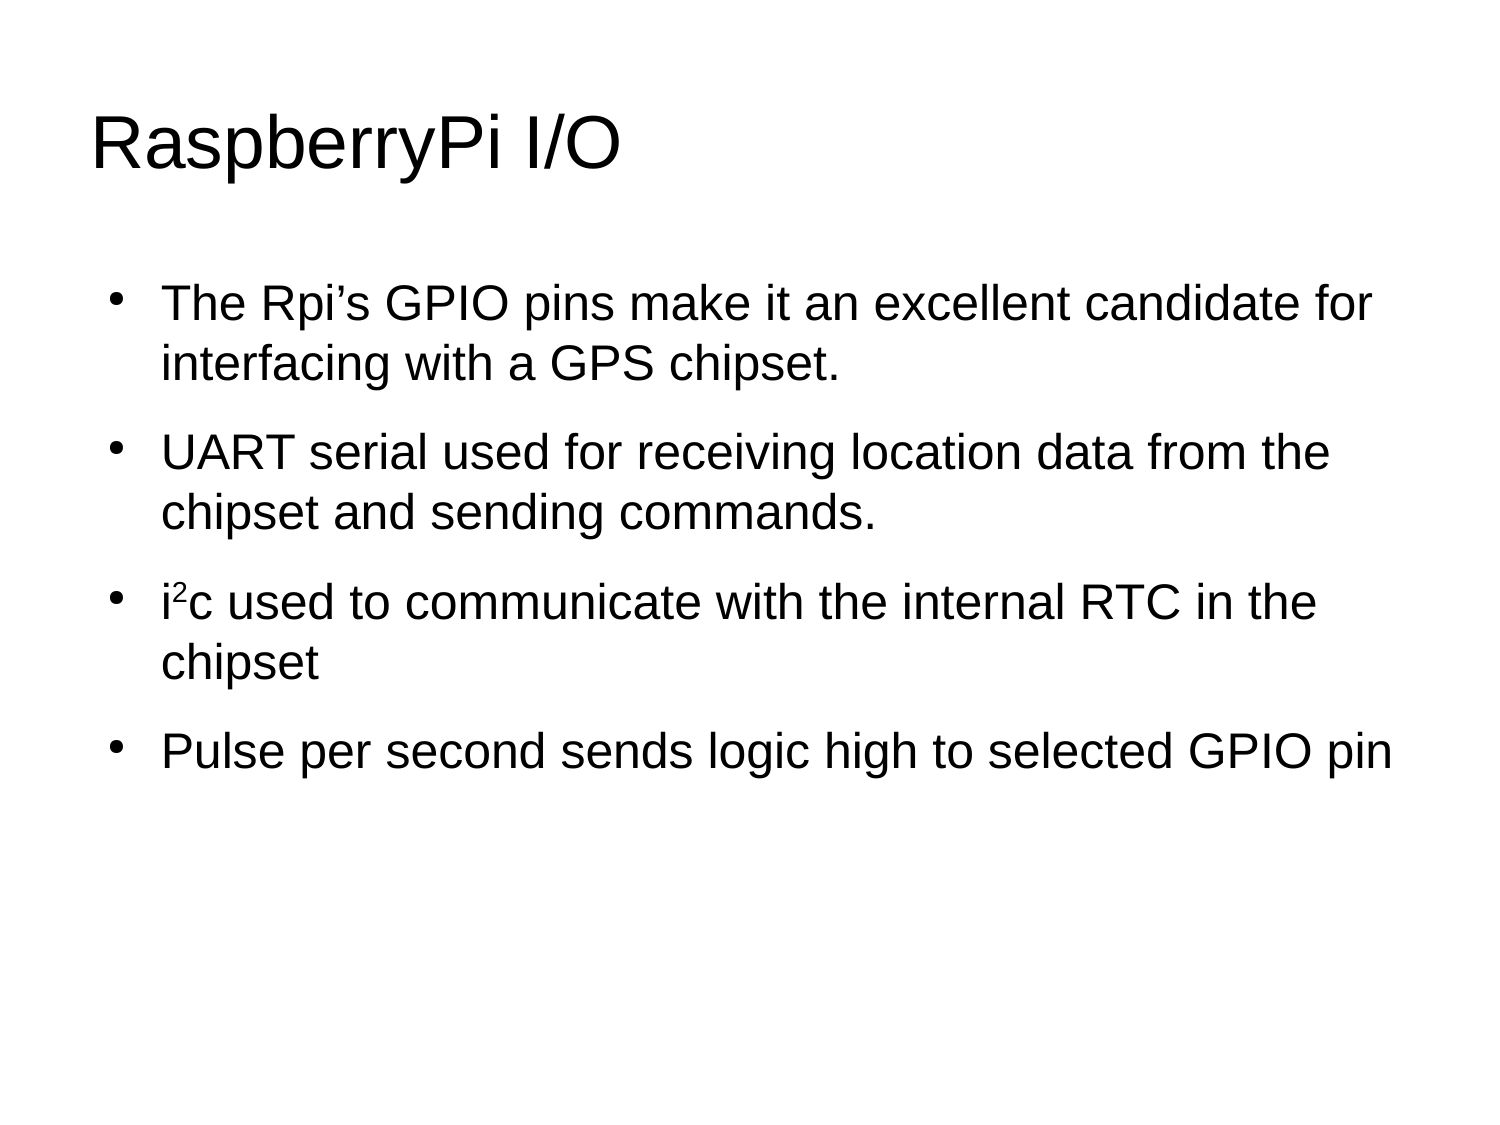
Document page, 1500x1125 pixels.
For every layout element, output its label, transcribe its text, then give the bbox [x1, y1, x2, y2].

title RaspberryPi I/O [75, 45, 1425, 233]
list The Rpi’s GPIO pins make it an excellent candidate for interfacing with a GPS chipset. UART serial used for receiving location data from the chipset and sending commands. i2c used to communicate with the internal RTC in the chipset Pulse per second sends logic high to selected GPIO pin [75, 262, 1425, 1005]
